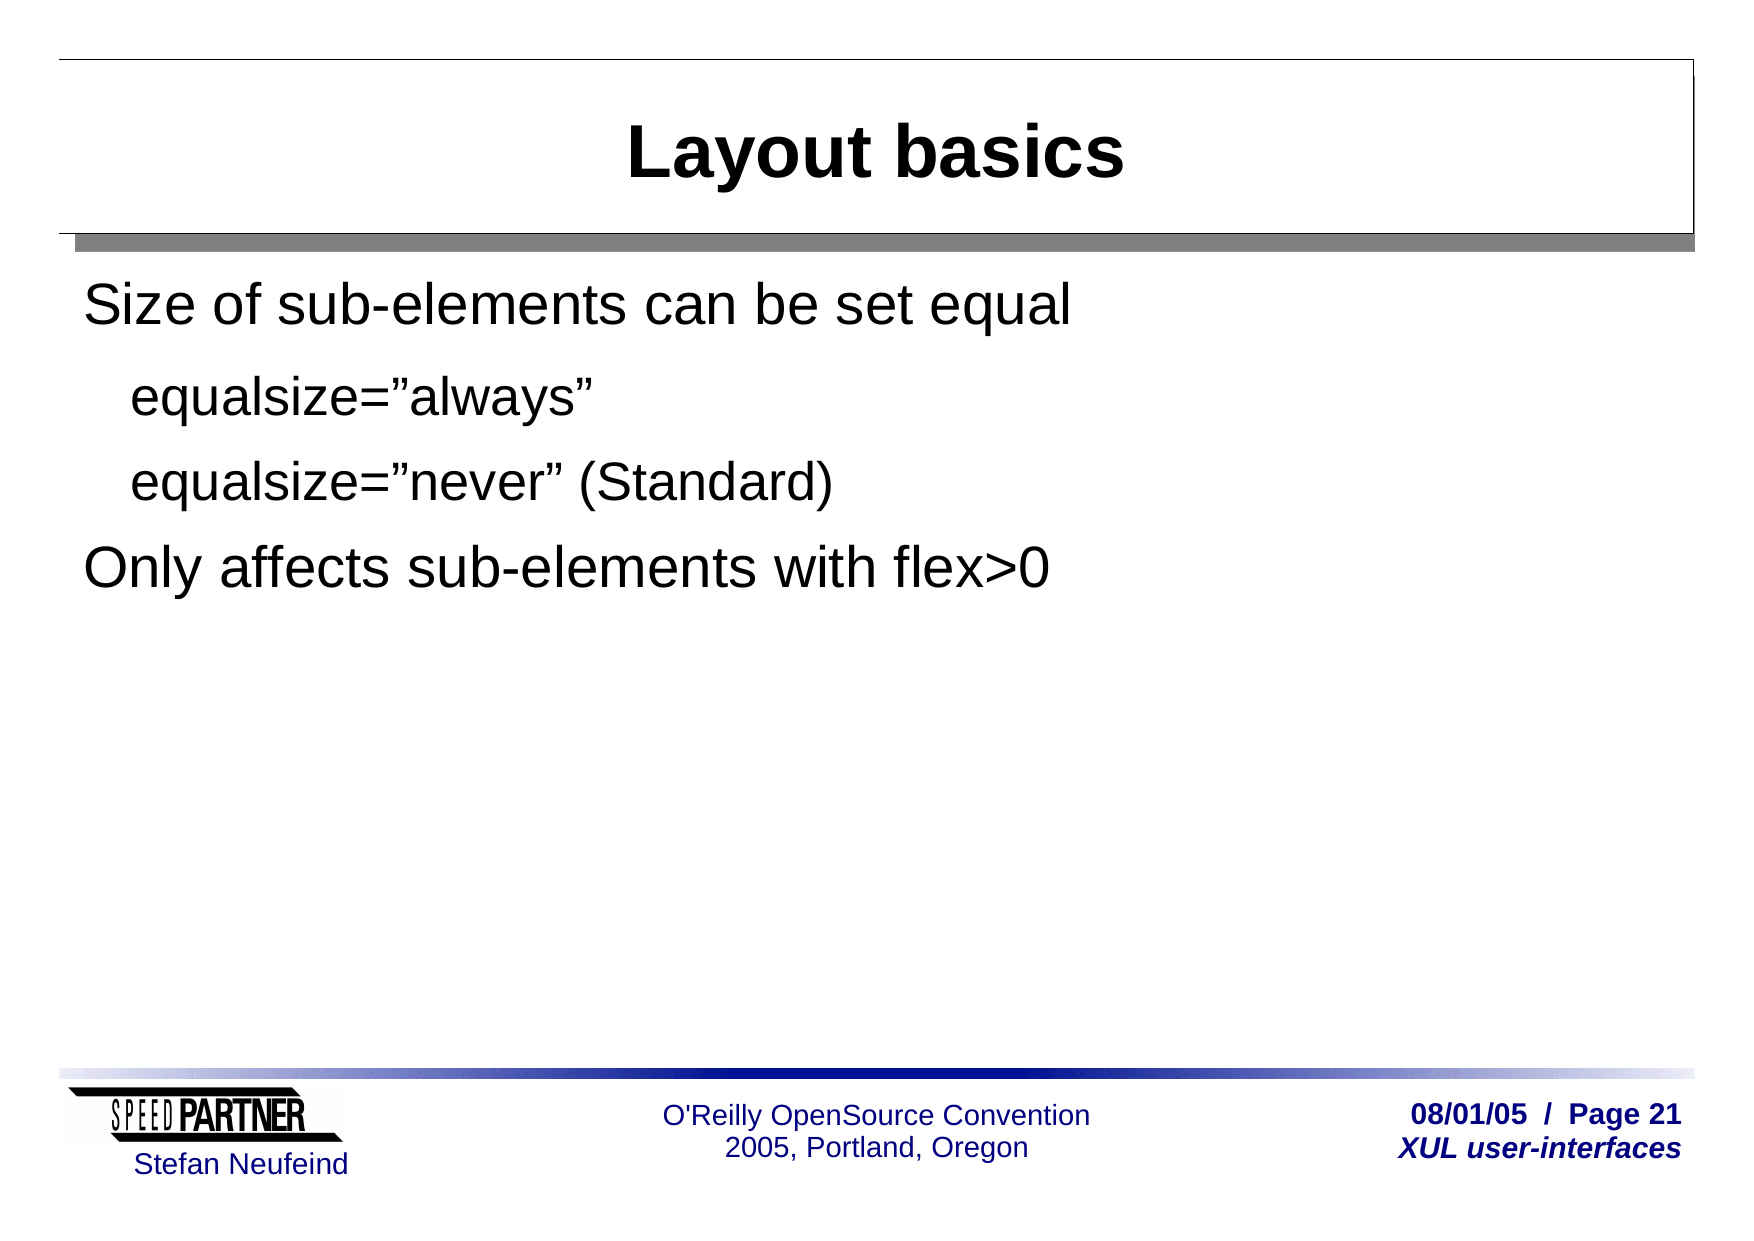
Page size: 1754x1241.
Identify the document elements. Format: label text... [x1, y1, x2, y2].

title Layout basics [59, 59, 1695, 244]
list Size of sub-elements can be set equal equalsize=”always” equalsize=”never” (Standard) Only affects sub-elements with flex>0 [71, 272, 1695, 1055]
picture [64, 1082, 348, 1146]
picture [59, 1068, 1695, 1079]
